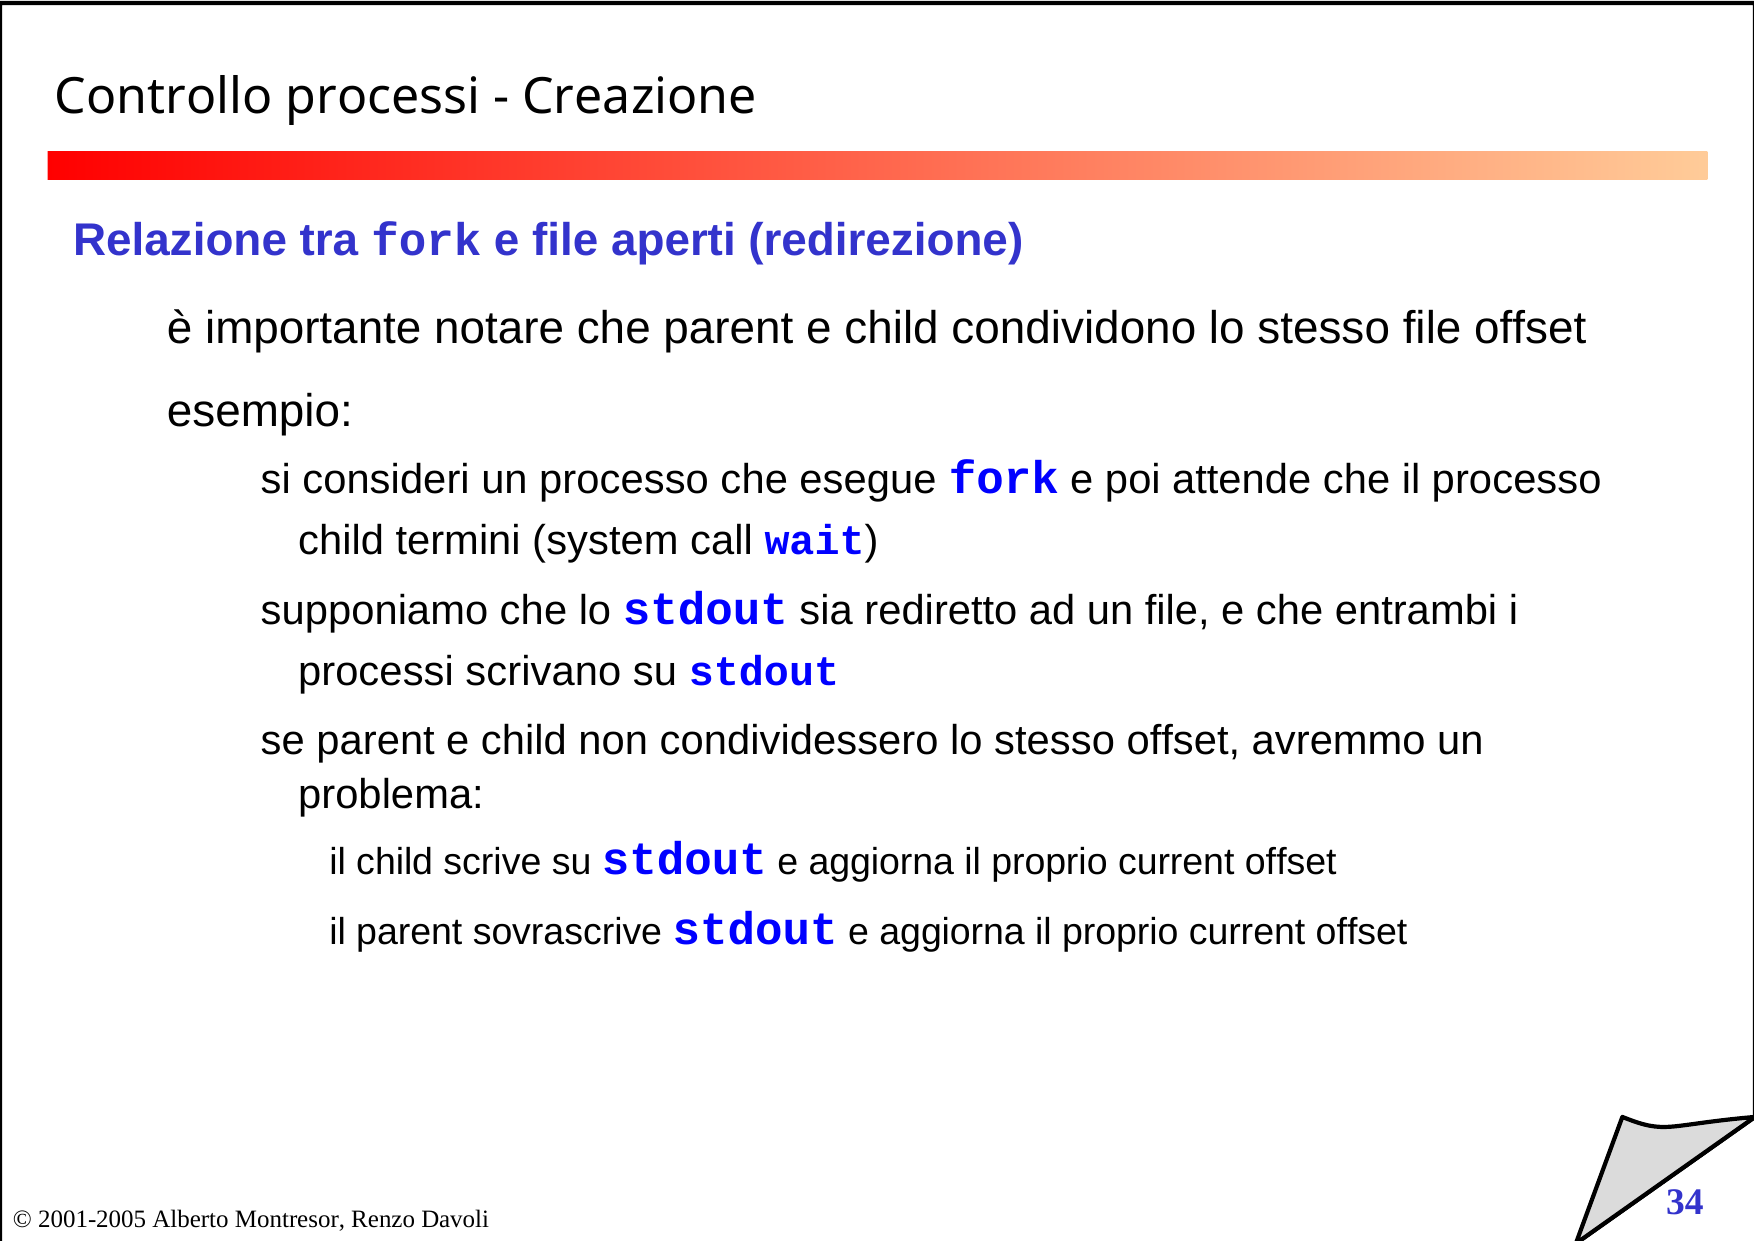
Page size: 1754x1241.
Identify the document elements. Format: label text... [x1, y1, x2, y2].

list Relazione tra fork e file aperti (redirezione) è importante notare che parent e child condividono lo stesso file offset esempio: si consideri un processo che esegue fork e poi attende che il processo child termini (system call wait) supponiamo che lo stdout sia rediretto ad un file, e che entrambi i processi scrivano su stdout se parent e child non condividessero lo stesso offset, avremmo un problema: il child scrive su stdout e aggiorna il proprio current offset il parent sovrascrive stdout e aggiorna il proprio current offset [58, 206, 1696, 1162]
title Controllo processi - Creazione [40, 49, 1714, 144]
